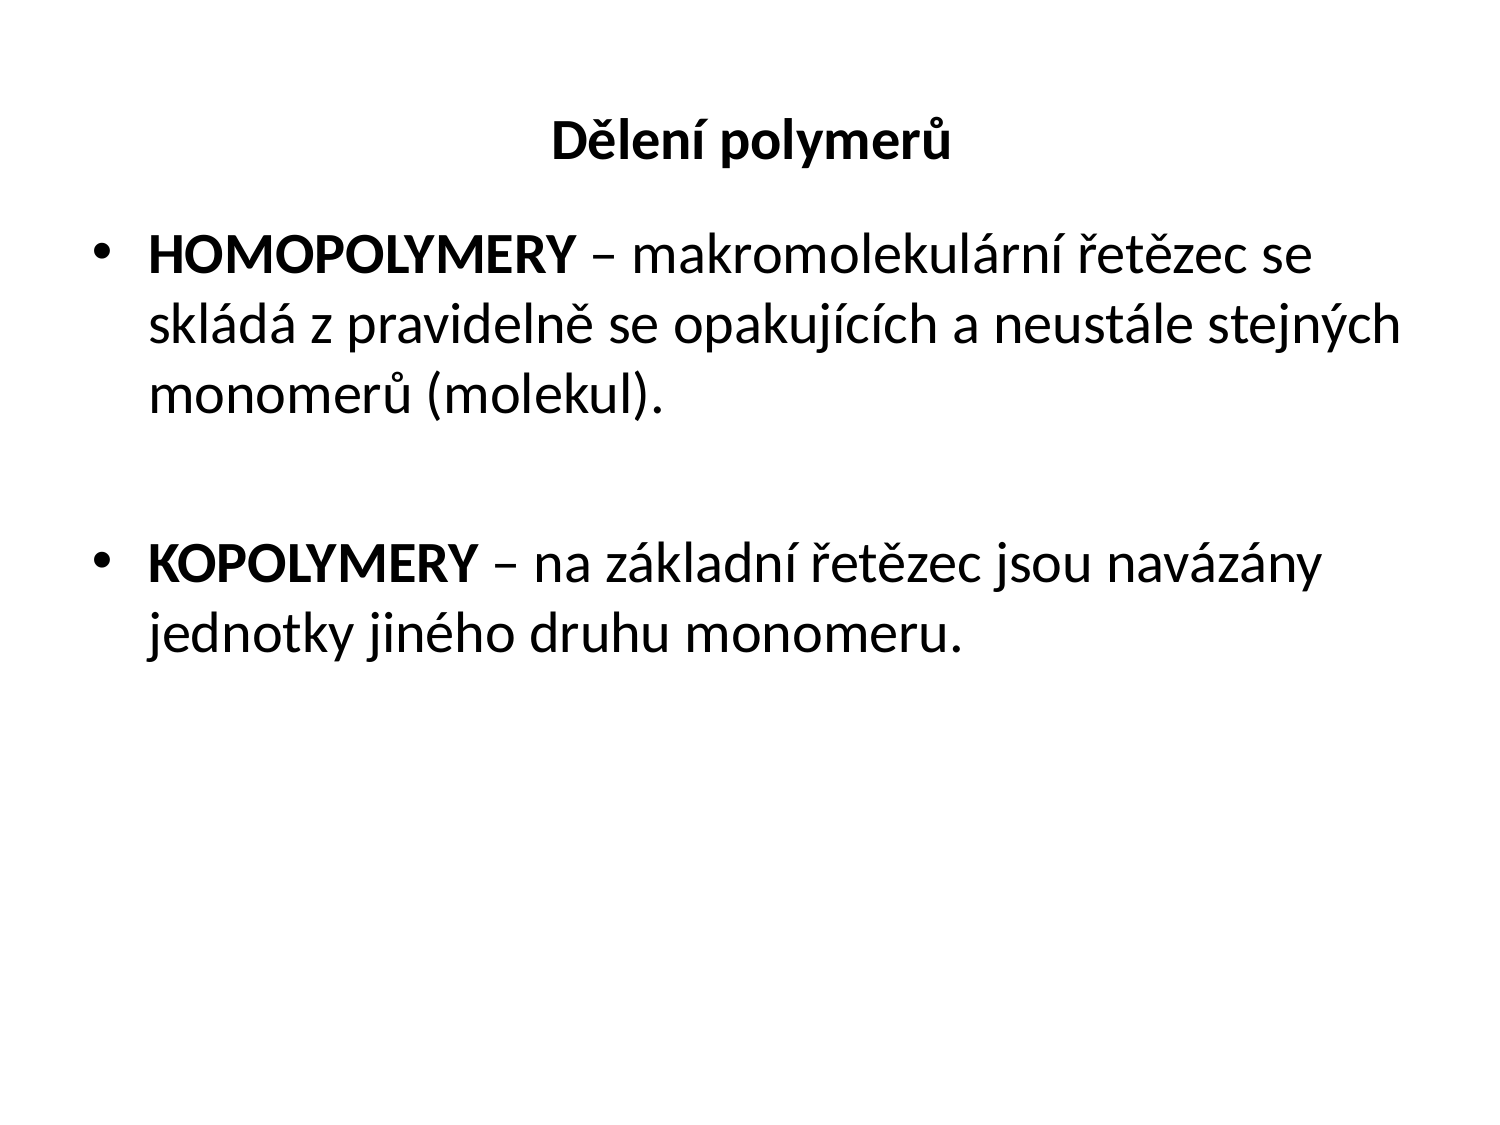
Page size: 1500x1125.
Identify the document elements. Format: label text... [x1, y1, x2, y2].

title Dělení polymerů [76, 42, 1427, 208]
list HOMOPOLYMERY – makromolekulární řetězec se skládá z pravidelně se opakujících a neustále stejných monomerů (molekul). KOPOLYMERY – na základní řetězec jsou navázány jednotky jiného druhu monomeru. [76, 208, 1427, 951]
